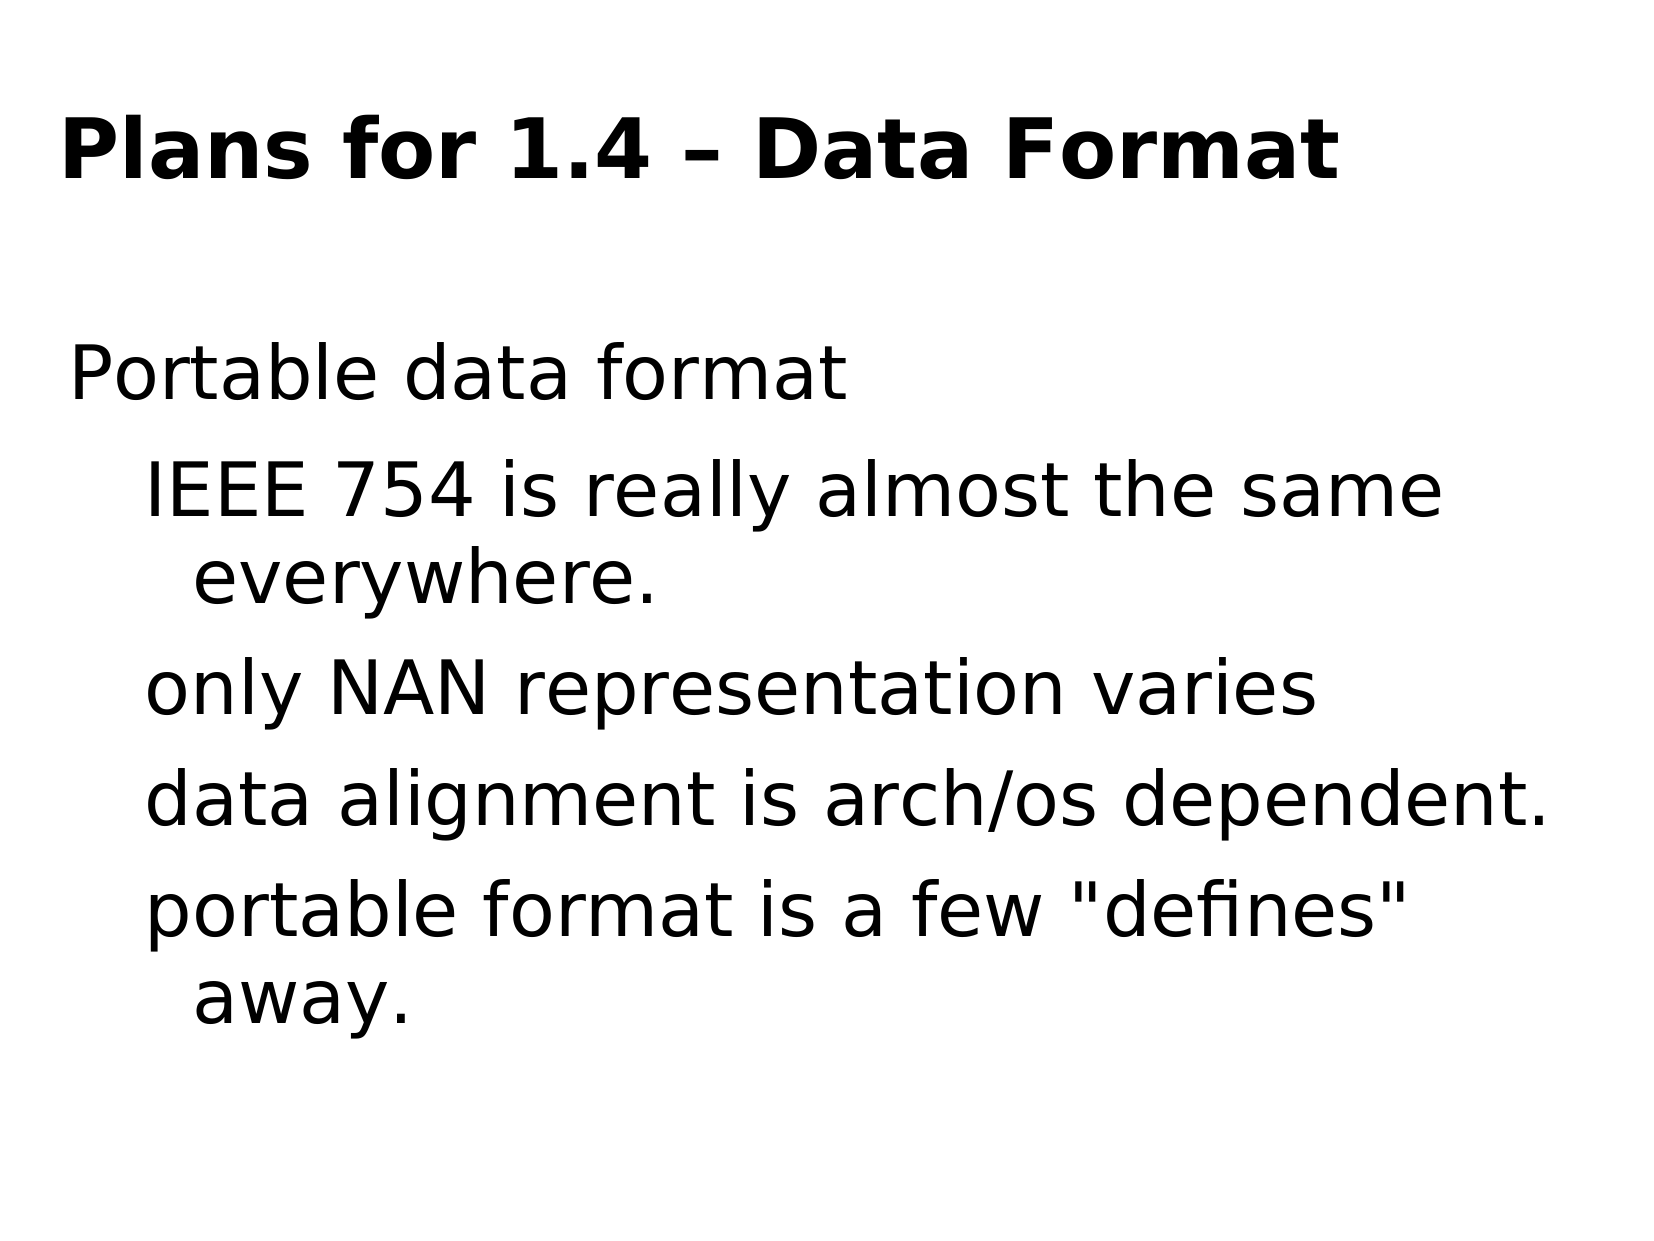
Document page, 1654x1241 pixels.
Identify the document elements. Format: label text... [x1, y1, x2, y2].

list Portable data format IEEE 754 is really almost the same everywhere. only NAN representation varies data alignment is arch/os dependent. portable format is a few "defines" away. [50, 329, 1571, 1129]
title Plans for 1.4 – Data Format [59, 75, 1607, 225]
